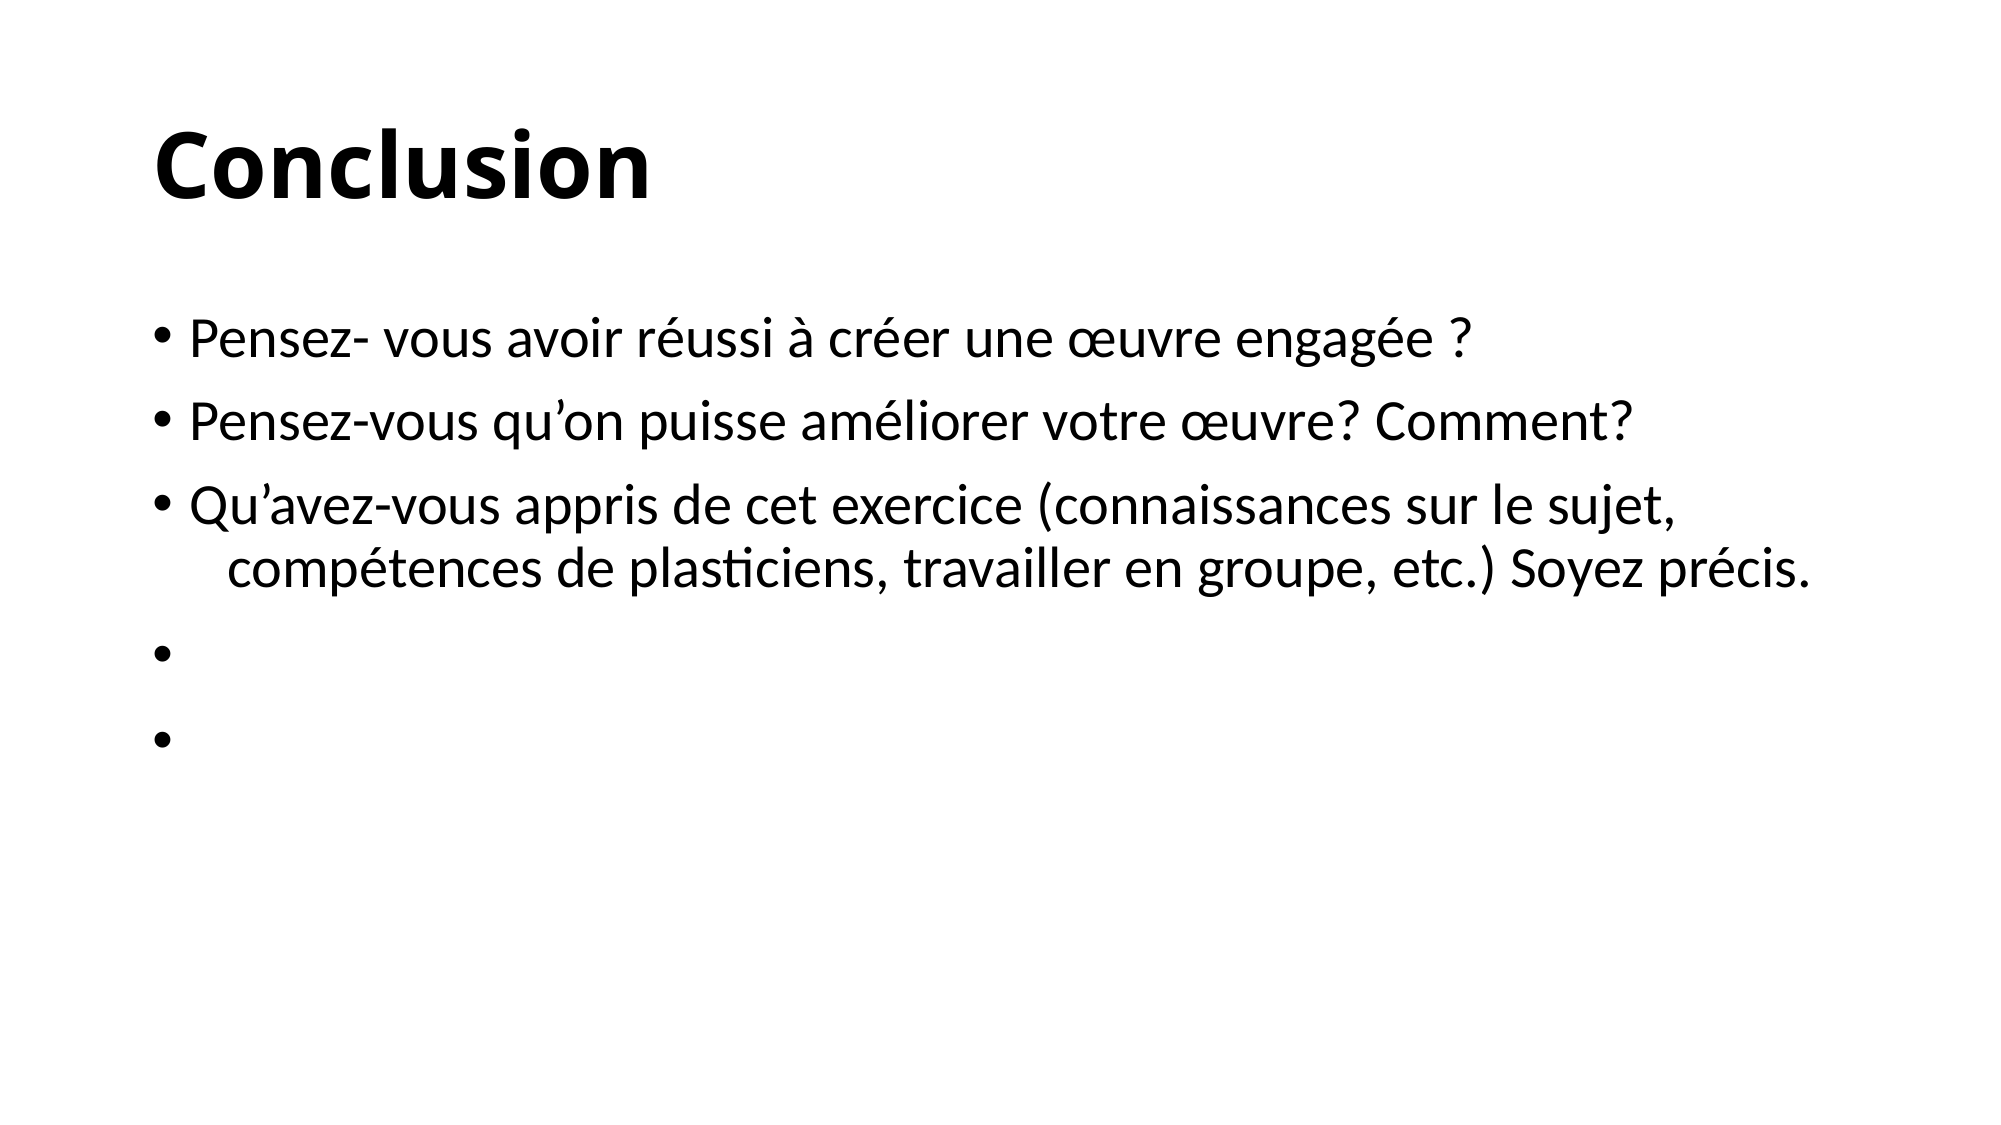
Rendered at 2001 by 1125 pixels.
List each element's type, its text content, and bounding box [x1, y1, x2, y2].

list Pensez- vous avoir réussi à créer une œuvre engagée ? Pensez-vous qu’on puisse améliorer votre œuvre? Comment? Qu’avez-vous appris de cet exercice (connaissances sur le sujet, compétences de plasticiens, travailler en groupe, etc.) Soyez précis. [137, 299, 1863, 1014]
title Conclusion [137, 59, 1863, 278]
